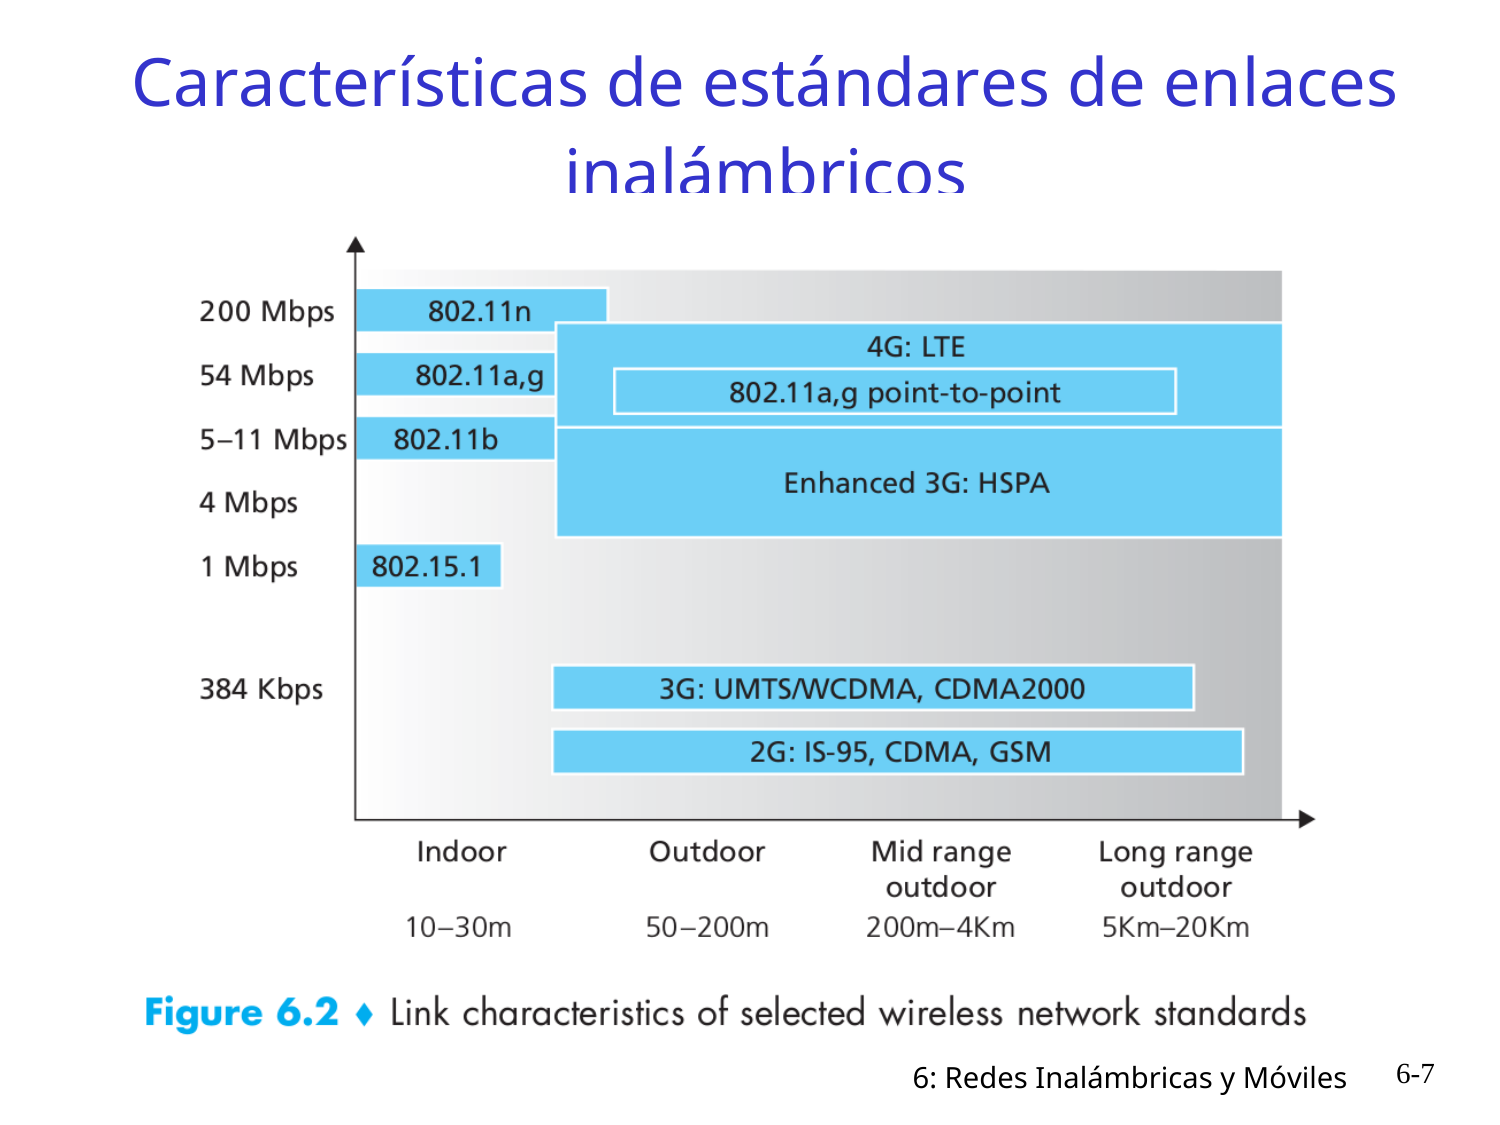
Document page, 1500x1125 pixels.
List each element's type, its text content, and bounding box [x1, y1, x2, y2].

picture [112, 193, 1350, 1056]
title Características de estándares de enlaces inalámbricos [82, 32, 1450, 220]
